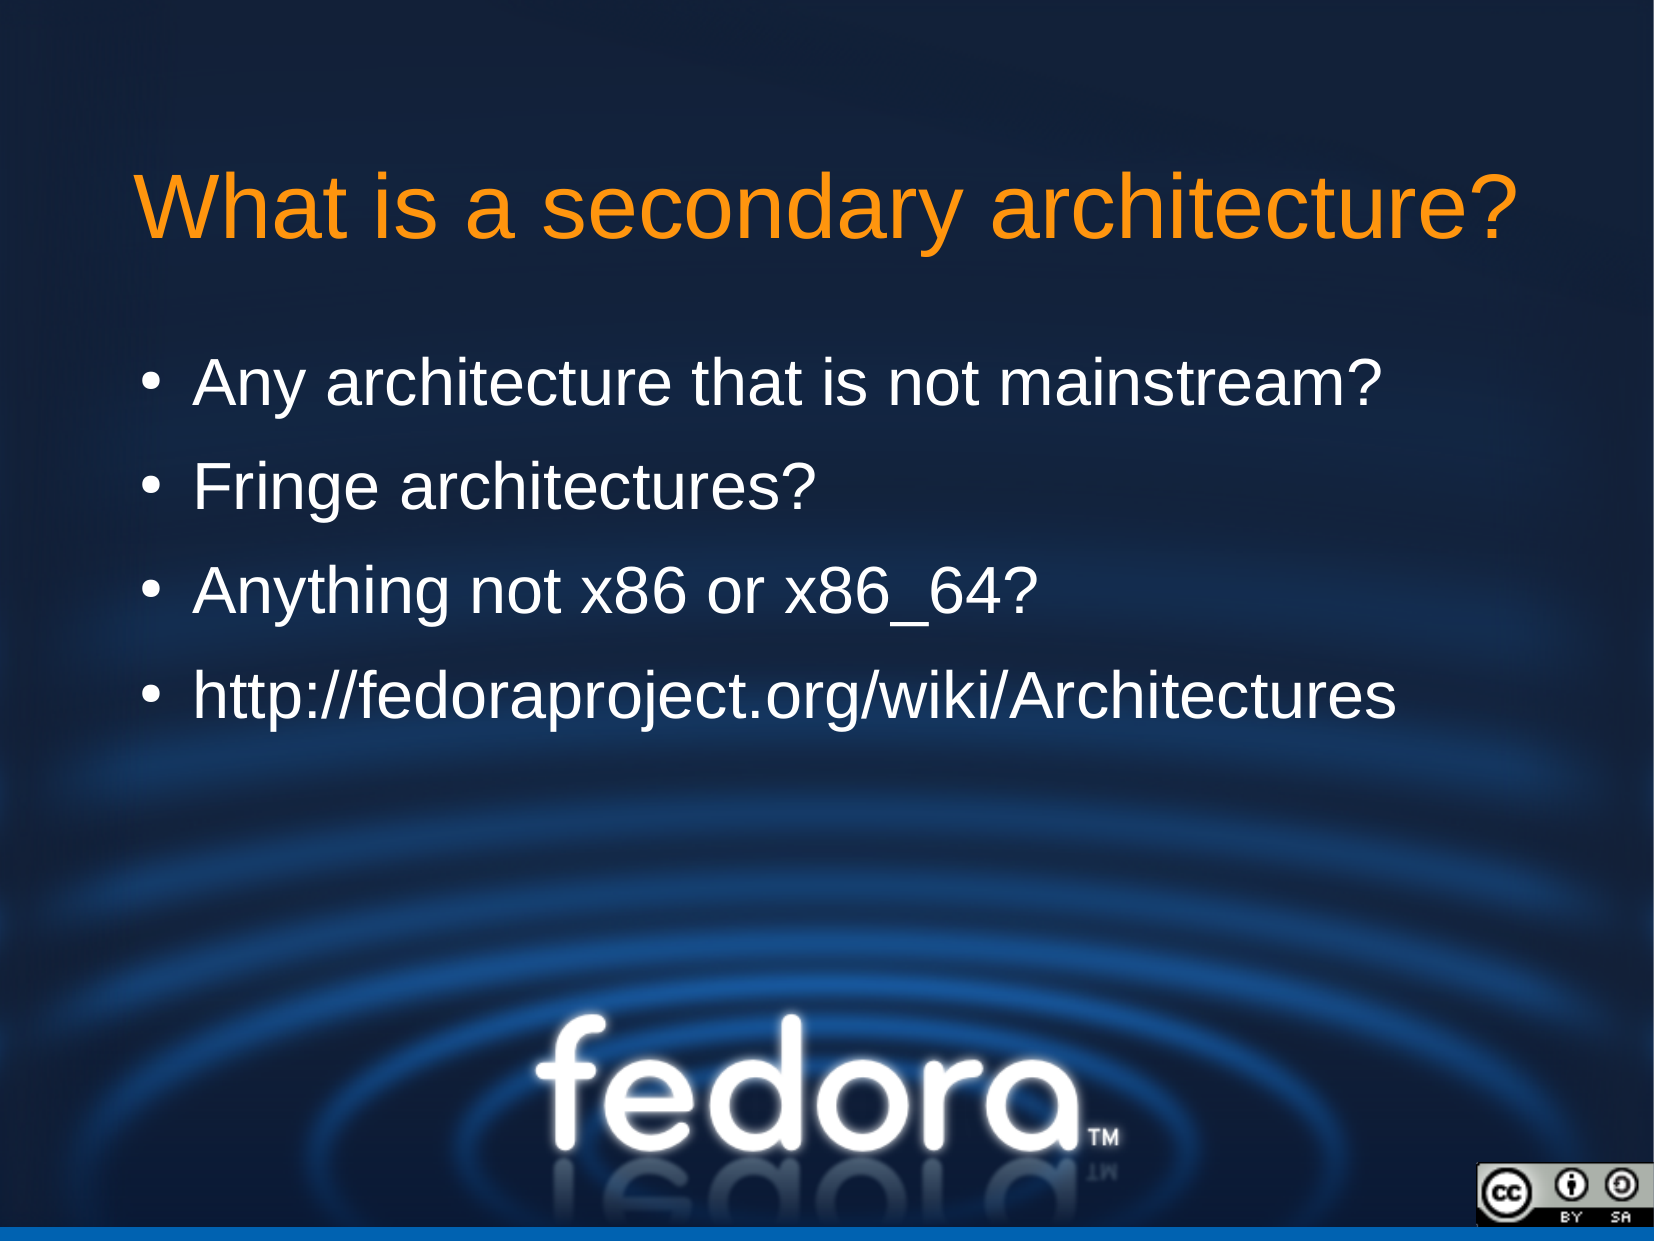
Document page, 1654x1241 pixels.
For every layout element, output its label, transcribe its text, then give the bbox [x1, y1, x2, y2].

picture [0, 0, 1654, 1227]
list Any architecture that is not mainstream? Fringe architectures? Anything not x86 or x86_64? http://fedoraproject.org/wiki/Architectures [121, 344, 1534, 1127]
title What is a secondary architecture? [121, 102, 1534, 310]
